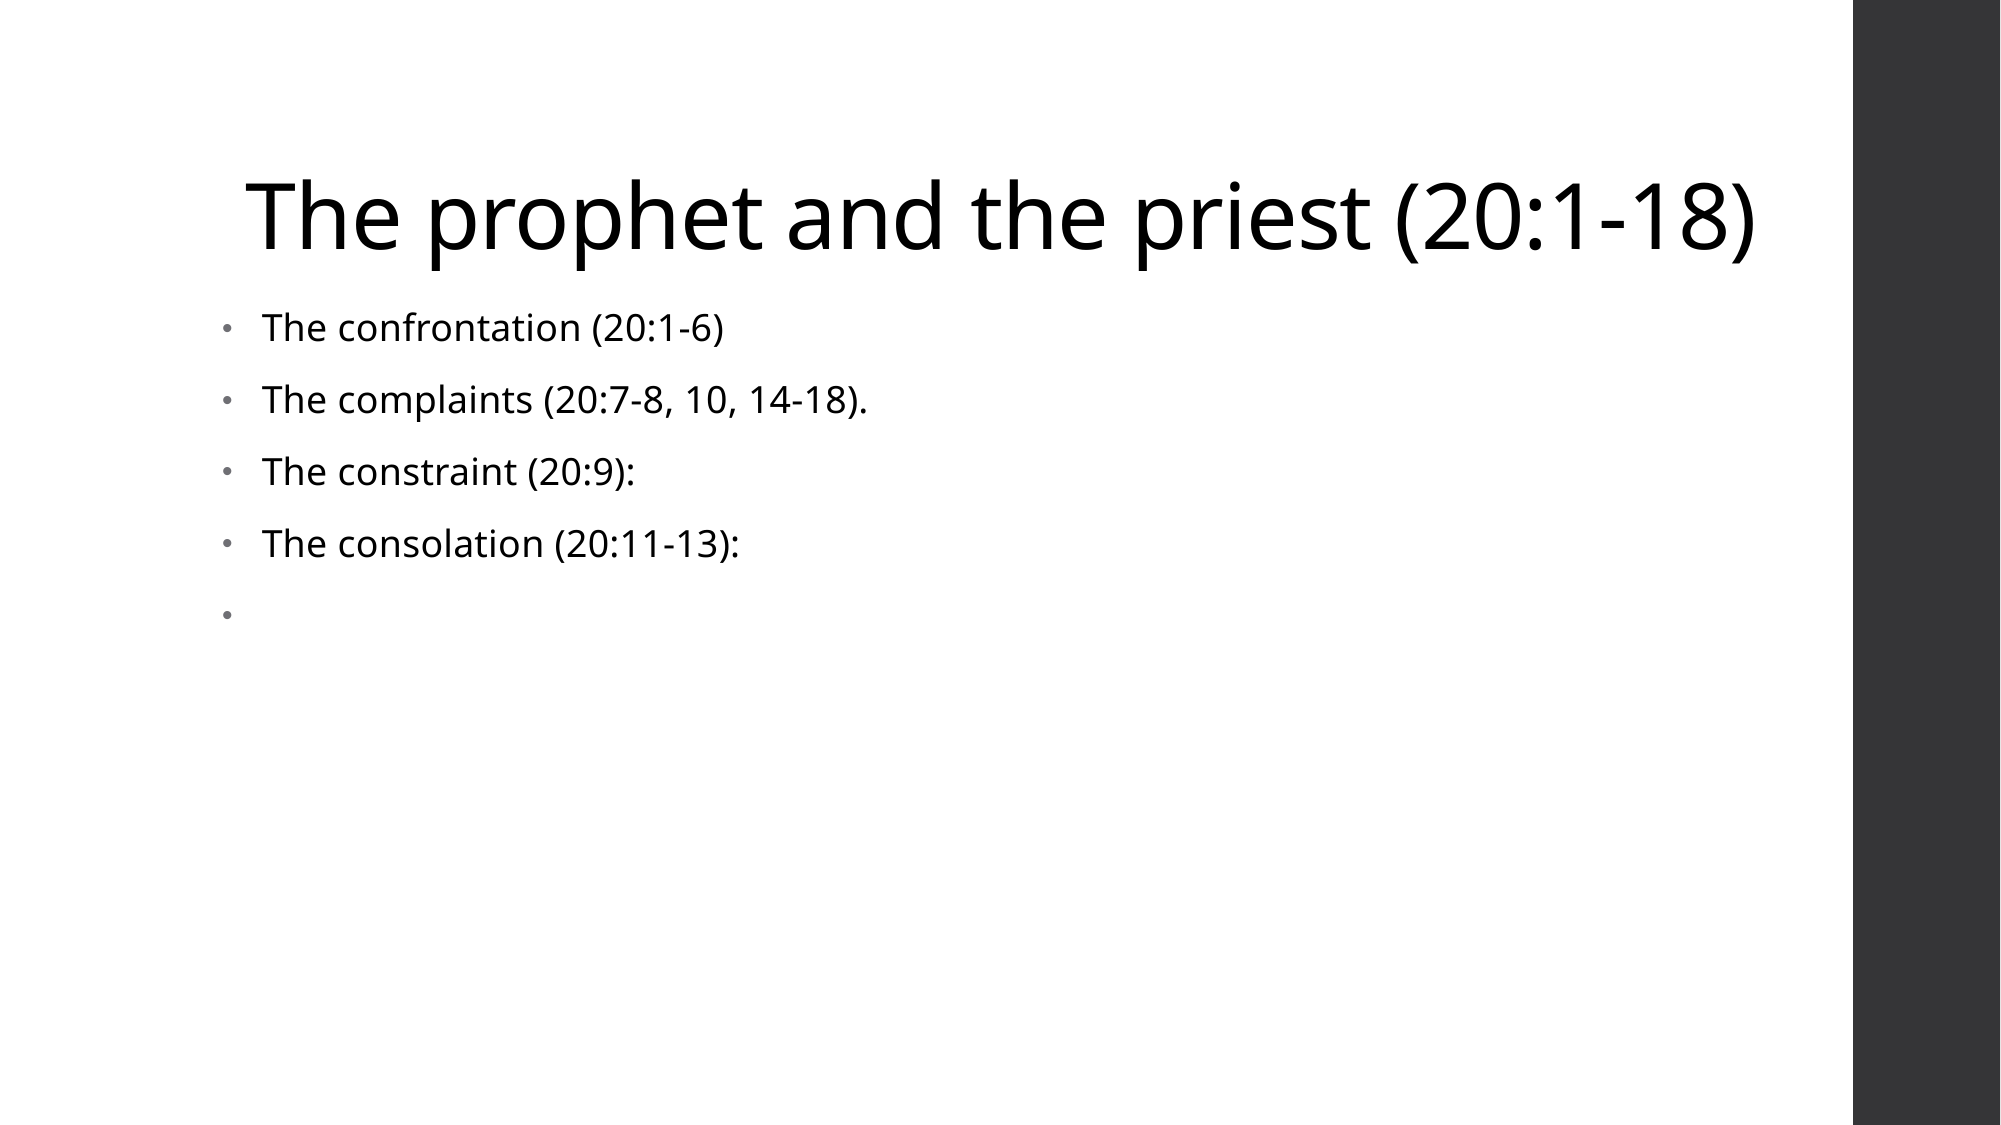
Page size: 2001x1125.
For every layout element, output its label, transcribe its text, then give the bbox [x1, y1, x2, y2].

list The confrontation (20:1-6) The complaints (20:7-8, 10, 14-18). The constraint (20:9): The consolation (20:11-13): [206, 299, 1617, 1014]
title The prophet and the priest (20:1-18) [206, 60, 1797, 278]
